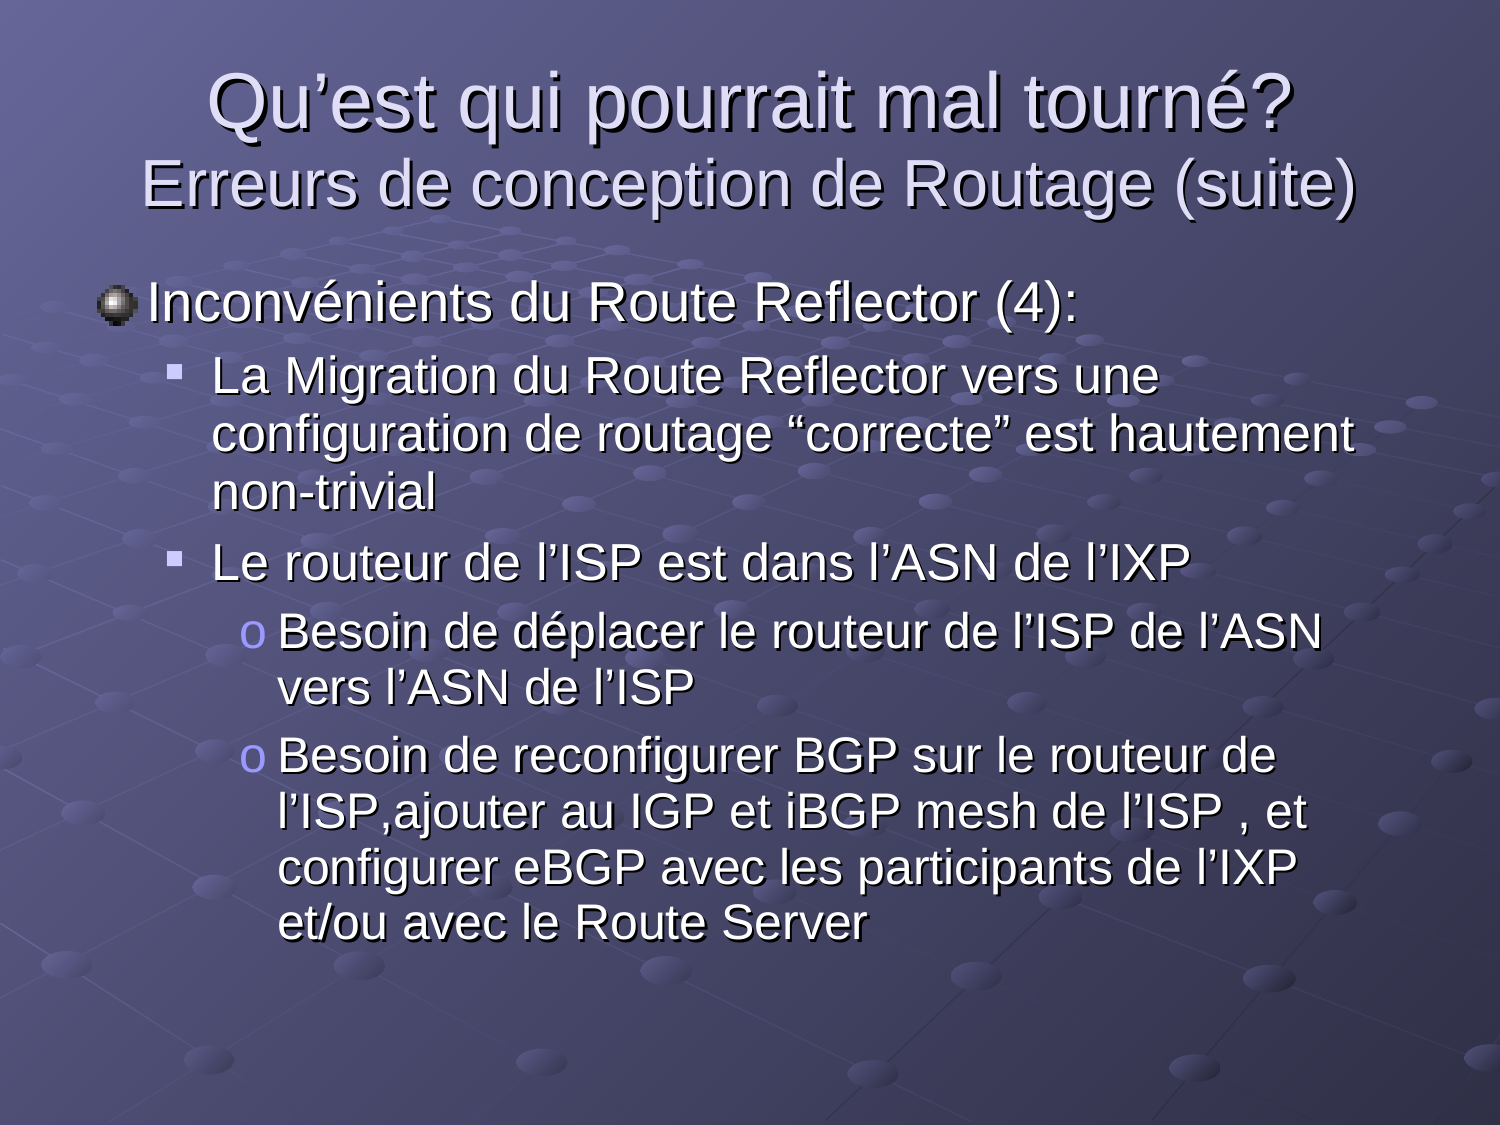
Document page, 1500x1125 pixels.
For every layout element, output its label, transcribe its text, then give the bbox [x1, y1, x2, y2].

list Inconvénients du Route Reflector (4): La Migration du Route Reflector vers une configuration de routage “correcte” est hautement non-trivial Le routeur de l’ISP est dans l’ASN de l’IXP Besoin de déplacer le routeur de l’ISP de l’ASN vers l’ASN de l’ISP Besoin de reconfigurer BGP sur le routeur de l’ISP,ajouter au IGP et iBGP mesh de l’ISP , et configurer eBGP avec les participants de l’IXP et/ou avec le Route Server [75, 262, 1426, 1007]
title Qu’est qui pourrait mal tourné? Erreurs de conception de Routage (suite) [75, 43, 1426, 234]
